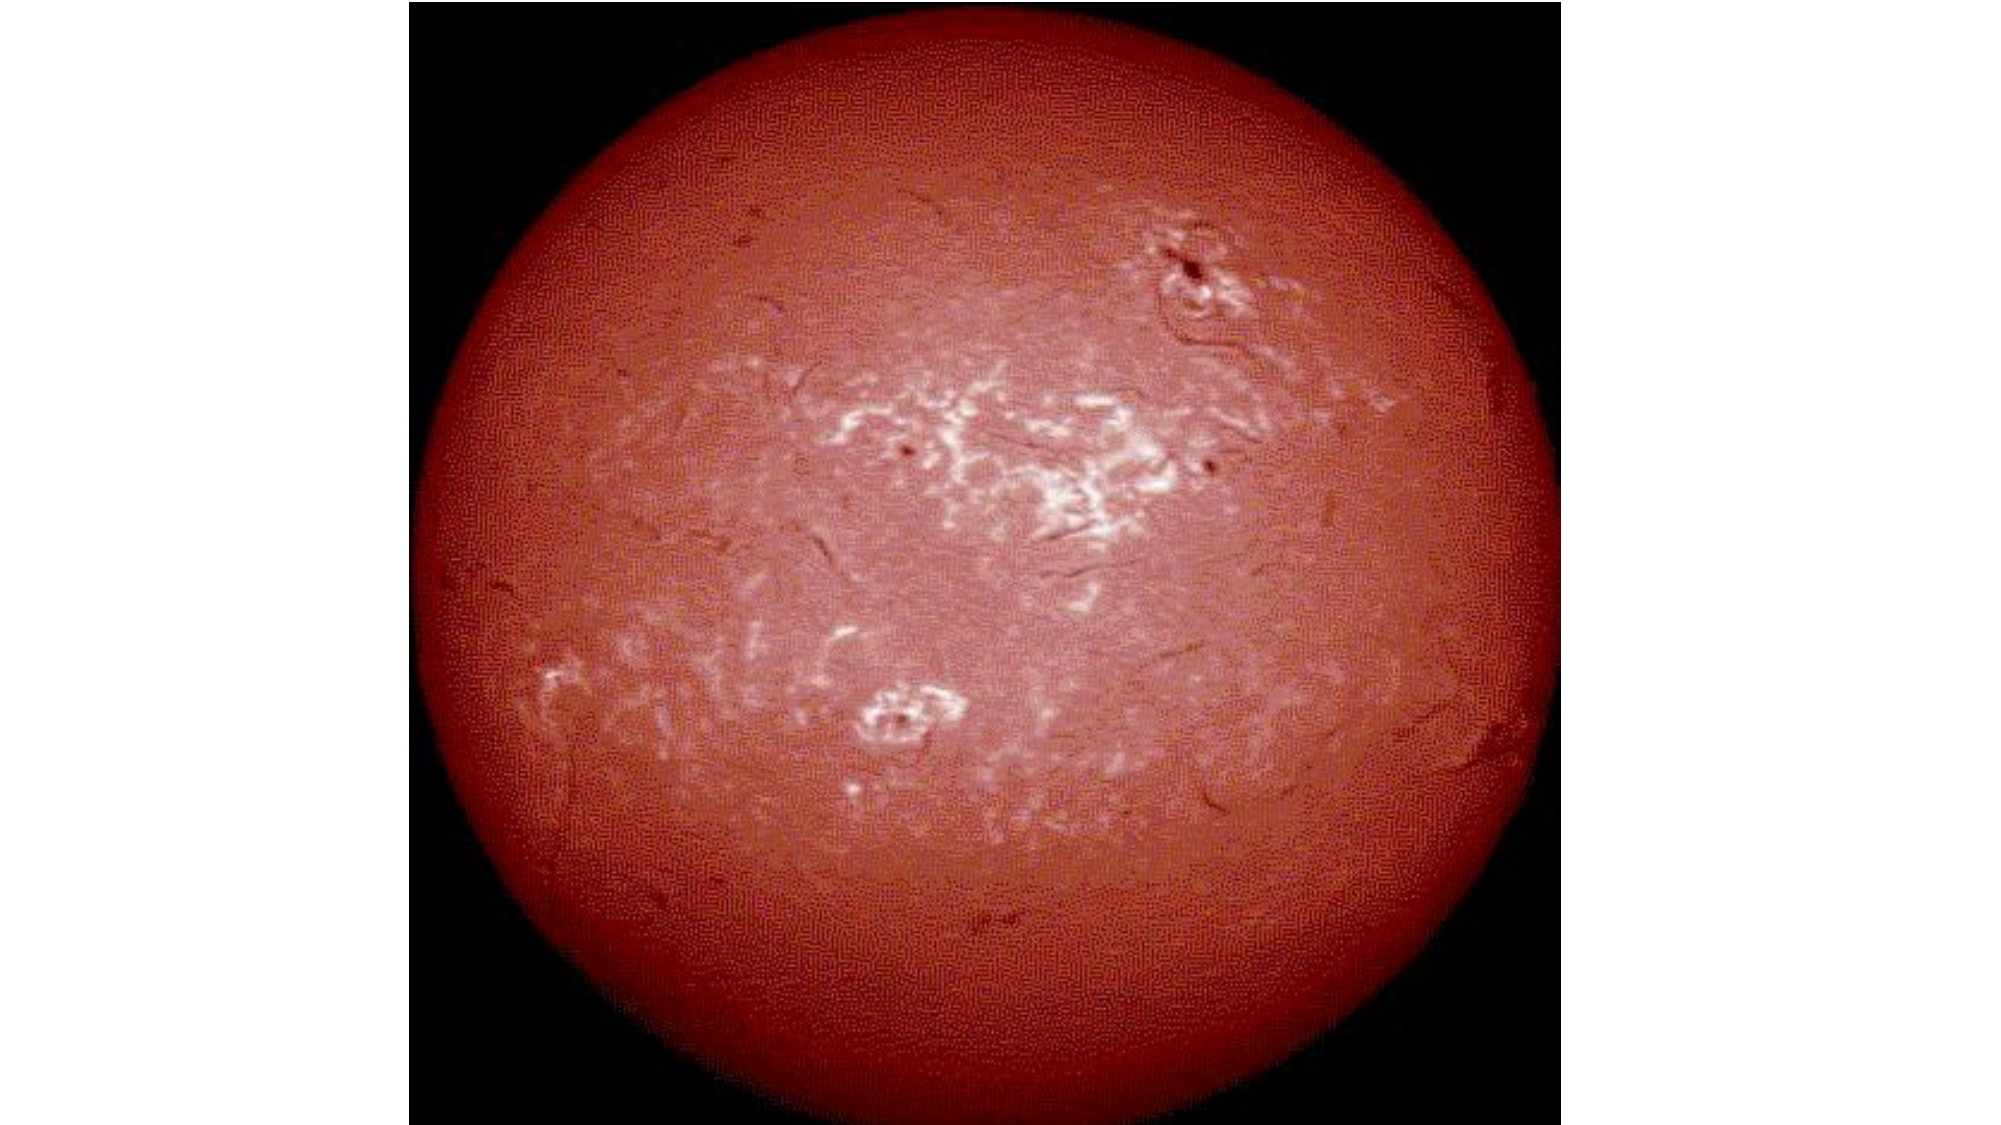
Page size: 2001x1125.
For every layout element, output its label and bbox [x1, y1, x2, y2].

picture [409, 2, 1561, 1125]
